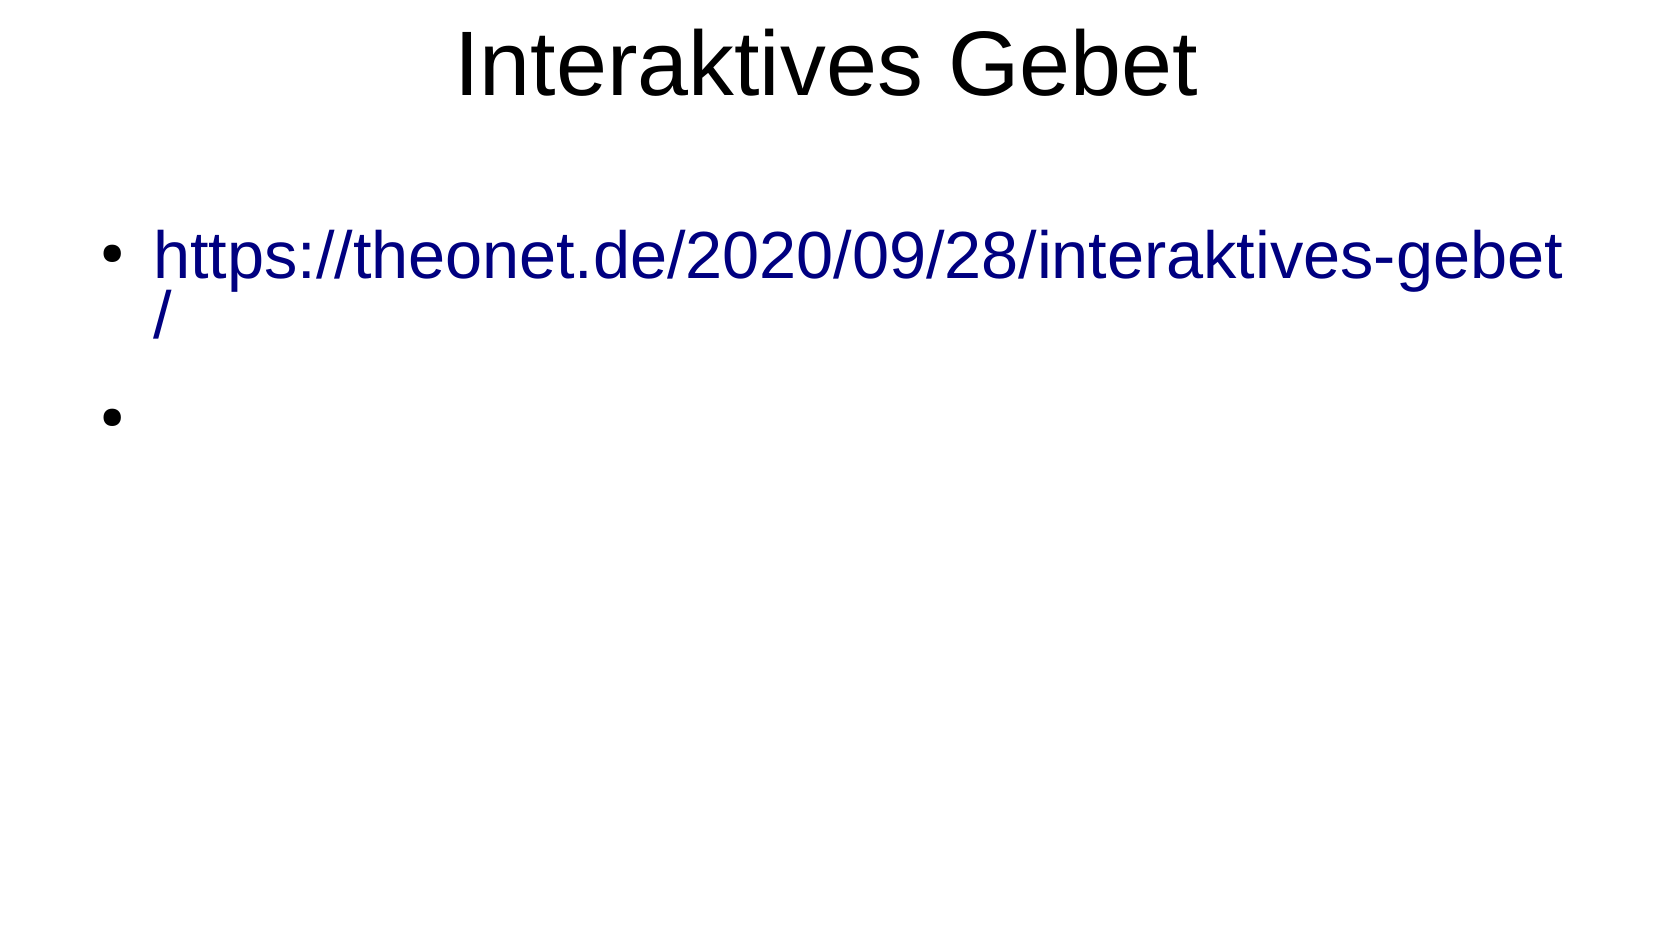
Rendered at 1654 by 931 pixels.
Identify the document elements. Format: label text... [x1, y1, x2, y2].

title Interaktives Gebet [82, 12, 1571, 217]
list https://theonet.de/2020/09/28/interaktives-gebet/ [82, 217, 1571, 758]
